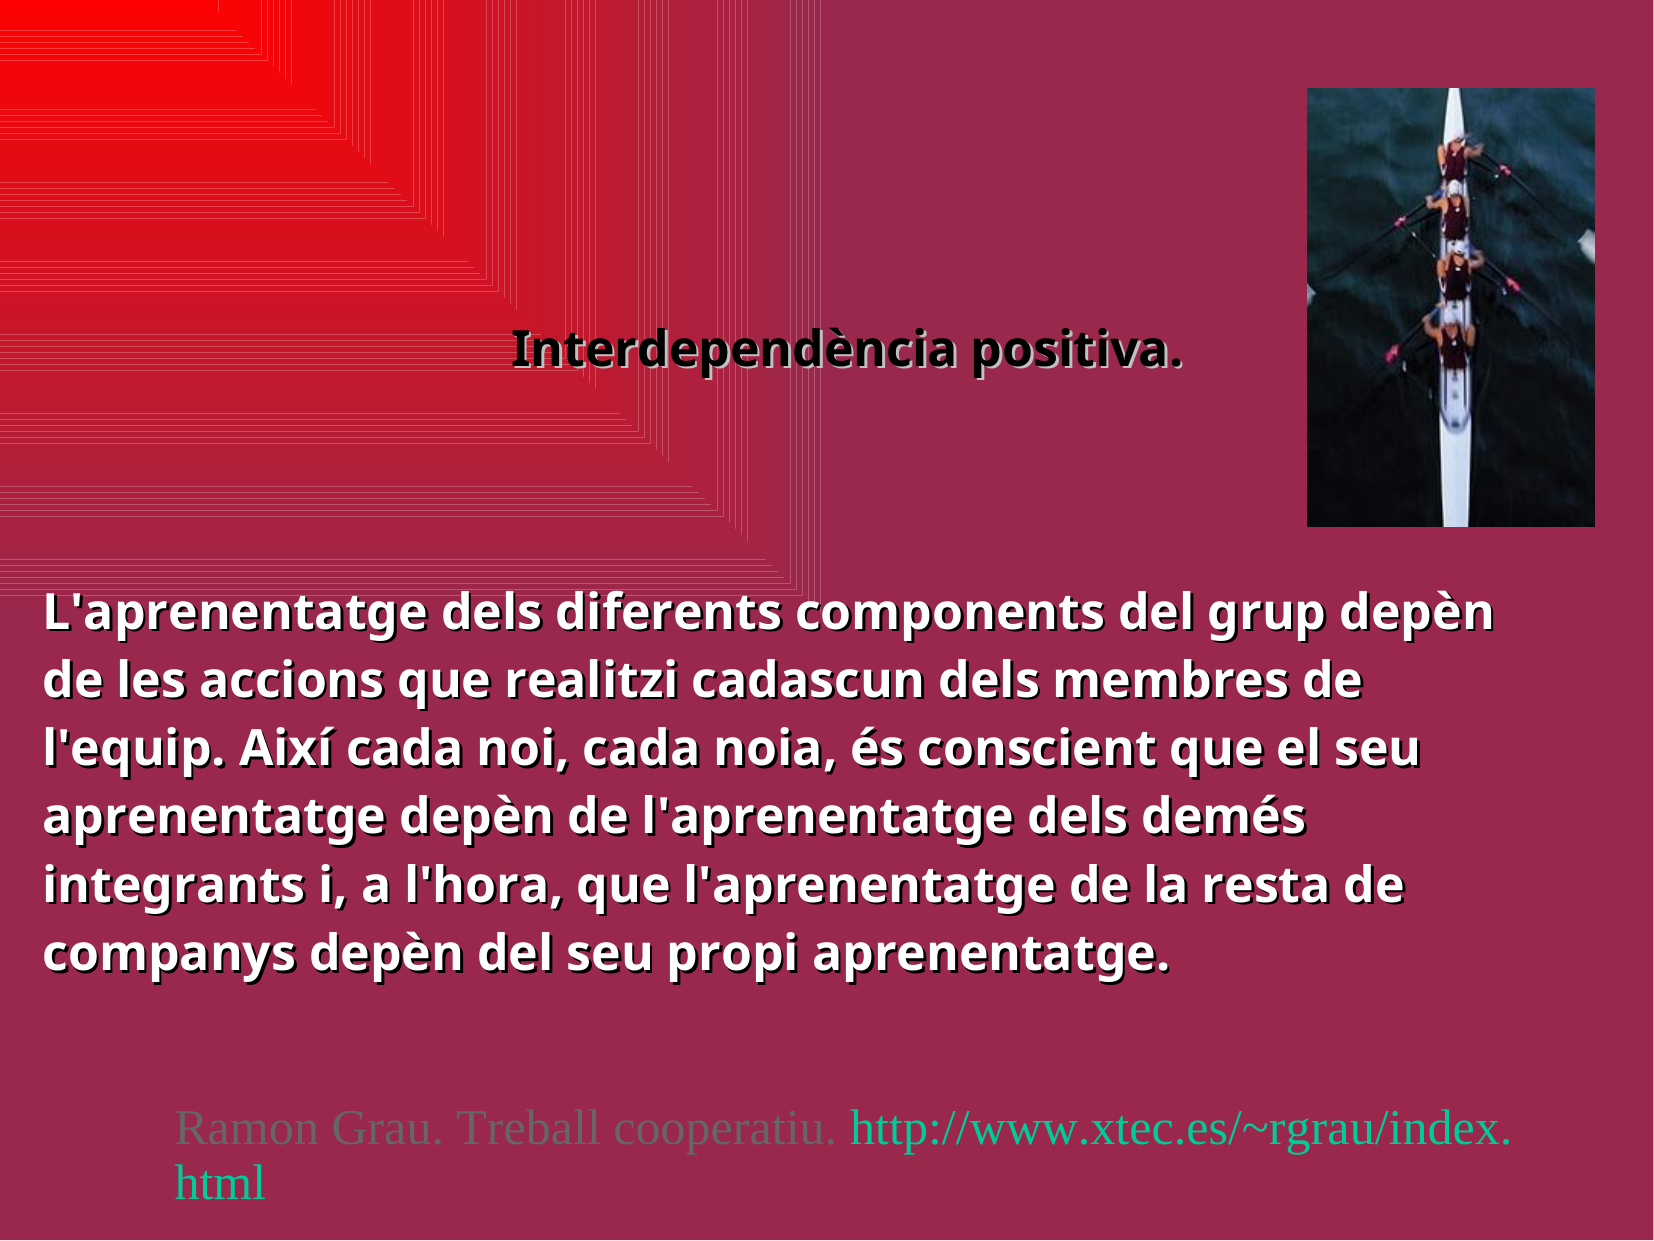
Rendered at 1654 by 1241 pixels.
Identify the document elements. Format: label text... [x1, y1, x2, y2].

picture [1307, 88, 1595, 527]
text_box Ramon Grau. Treball cooperatiu. http://www.xtec.es/~rgrau/index.html [174, 1099, 1605, 1218]
text_box Interdependència positiva. [511, 312, 1268, 456]
text_box L'aprenentatge dels diferents components del grup depèn de les accions que realitzi cadascun dels membres de l'equip. Així cada noi, cada noia, és conscient que el seu aprenentatge depèn de l'aprenentatge dels demés integrants i, a l'hora, que l'aprenentatge de la resta de companys depèn del seu propi aprenentatge. [27, 568, 1565, 1006]
